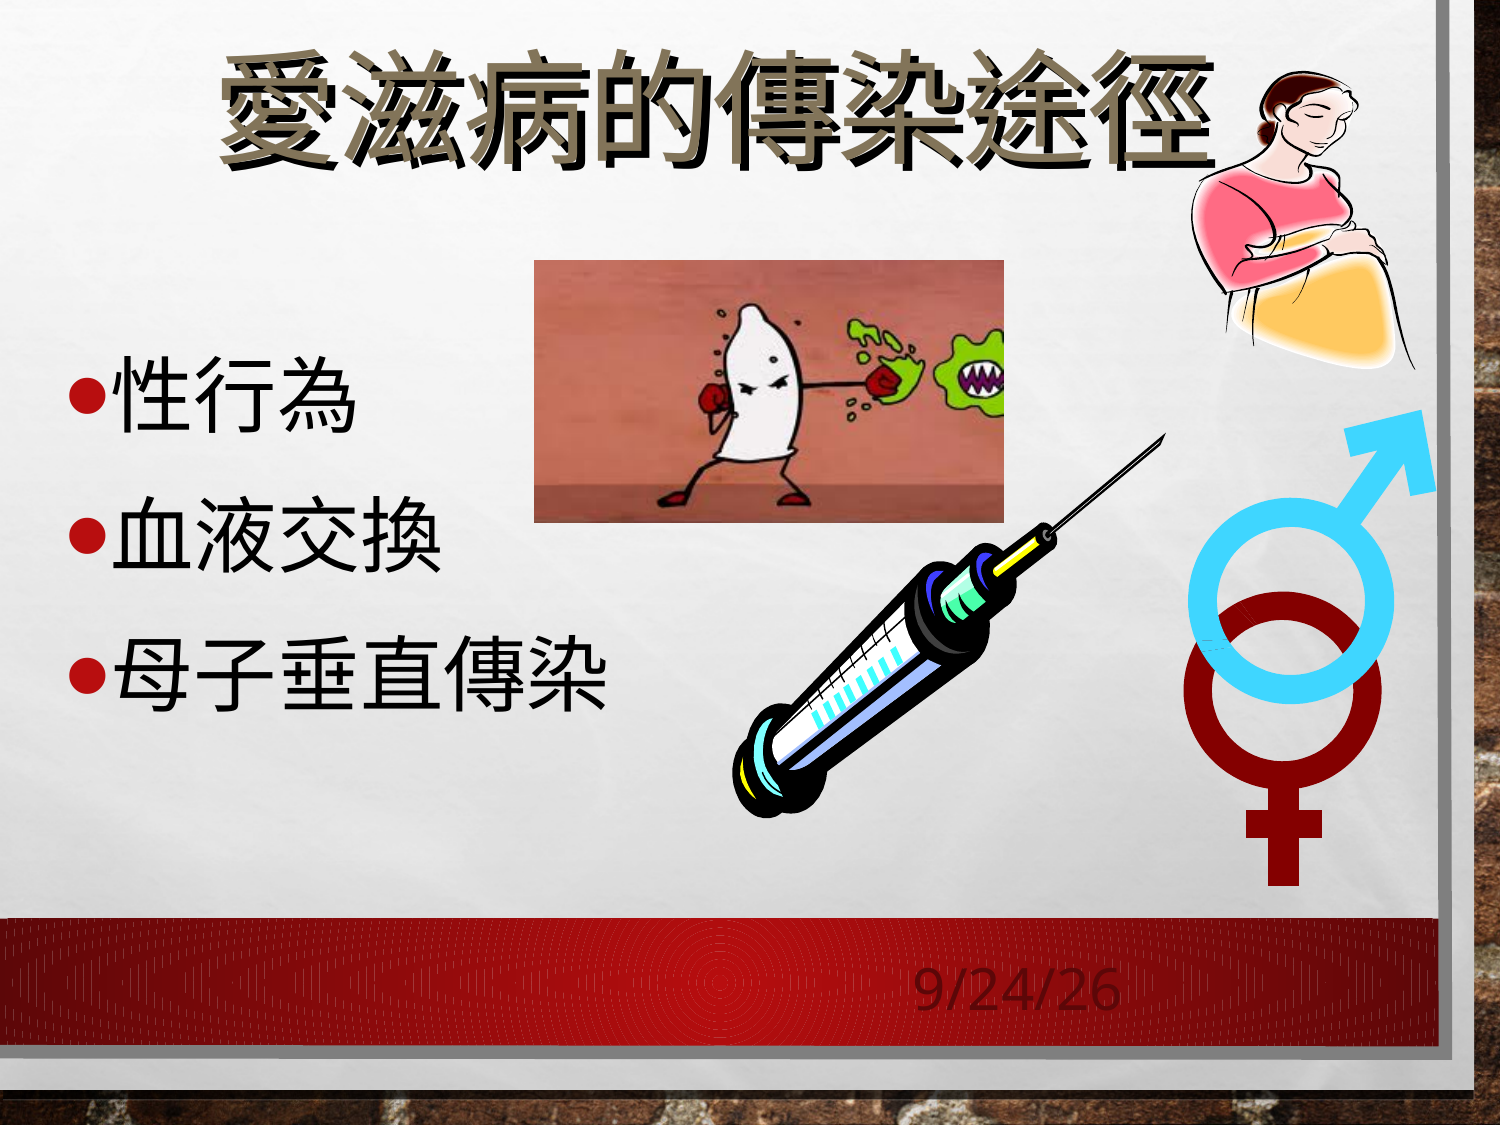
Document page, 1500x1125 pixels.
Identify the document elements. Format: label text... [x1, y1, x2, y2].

title 愛滋病的傳染途徑 [75, 19, 1351, 208]
text_box 2014/4/25 [897, 944, 1364, 1027]
picture [1187, 70, 1416, 376]
list 性行為 血液交換 母子垂直傳染 [49, 220, 770, 858]
picture [1182, 409, 1437, 886]
picture [534, 260, 1166, 824]
